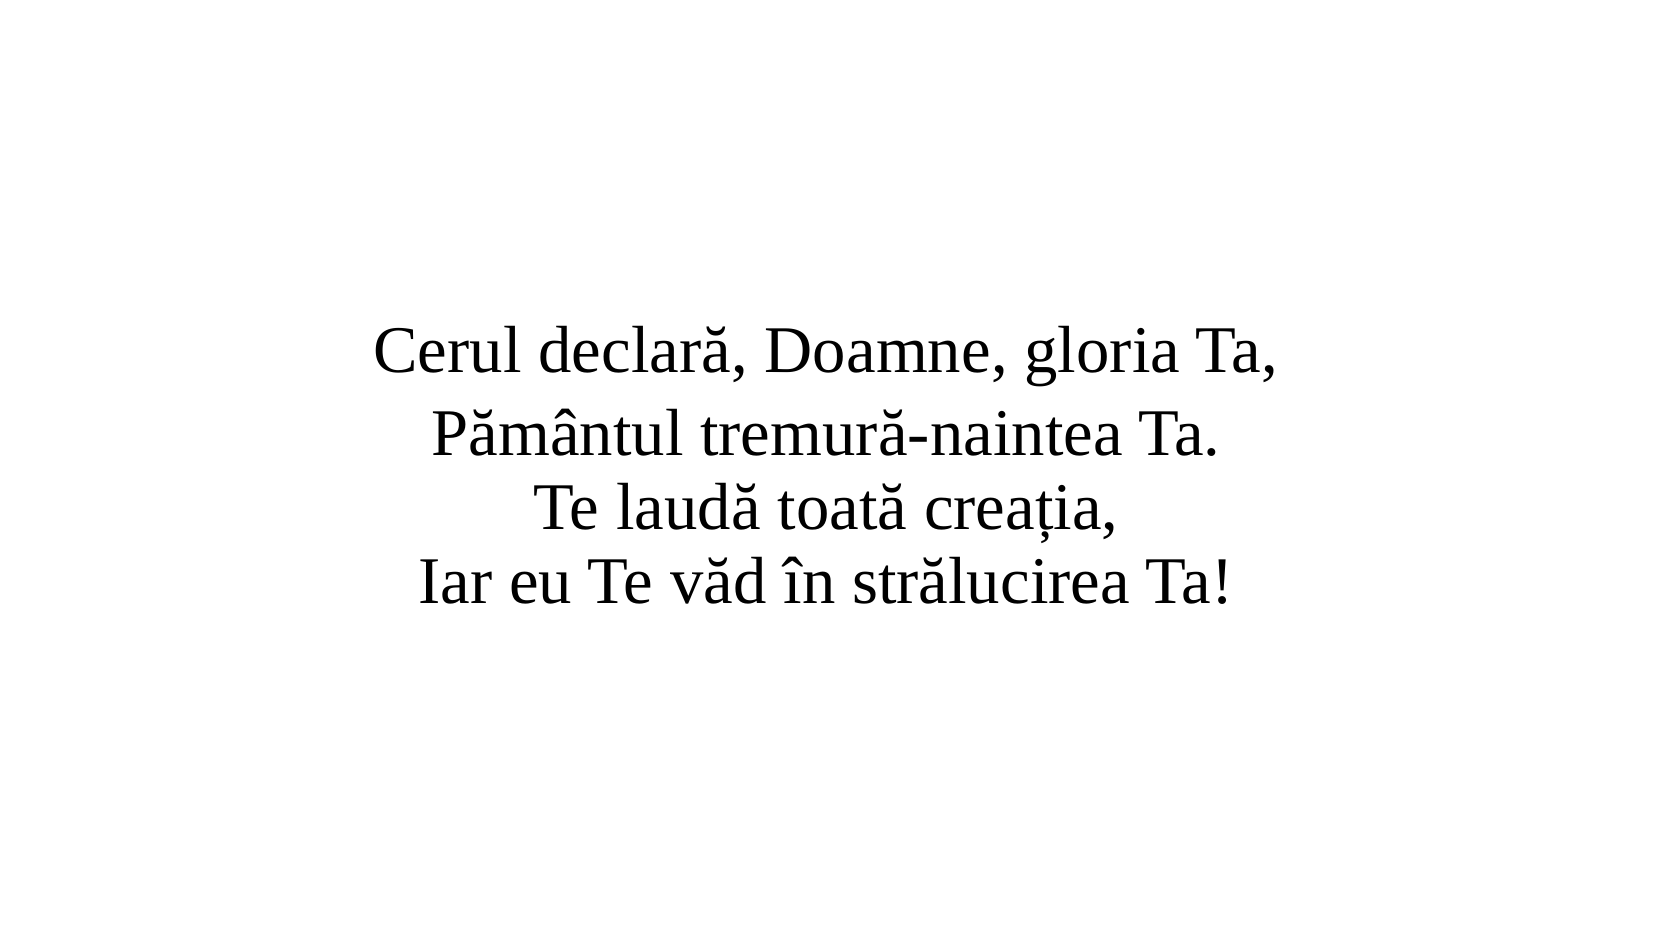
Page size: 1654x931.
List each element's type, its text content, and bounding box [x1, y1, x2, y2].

subtitle Cerul declară, Doamne, gloria Ta, Pământul tremură-naintea Ta. Te laudă toată creația, Iar eu Te văd în strălucirea Ta! [300, 150, 1354, 781]
